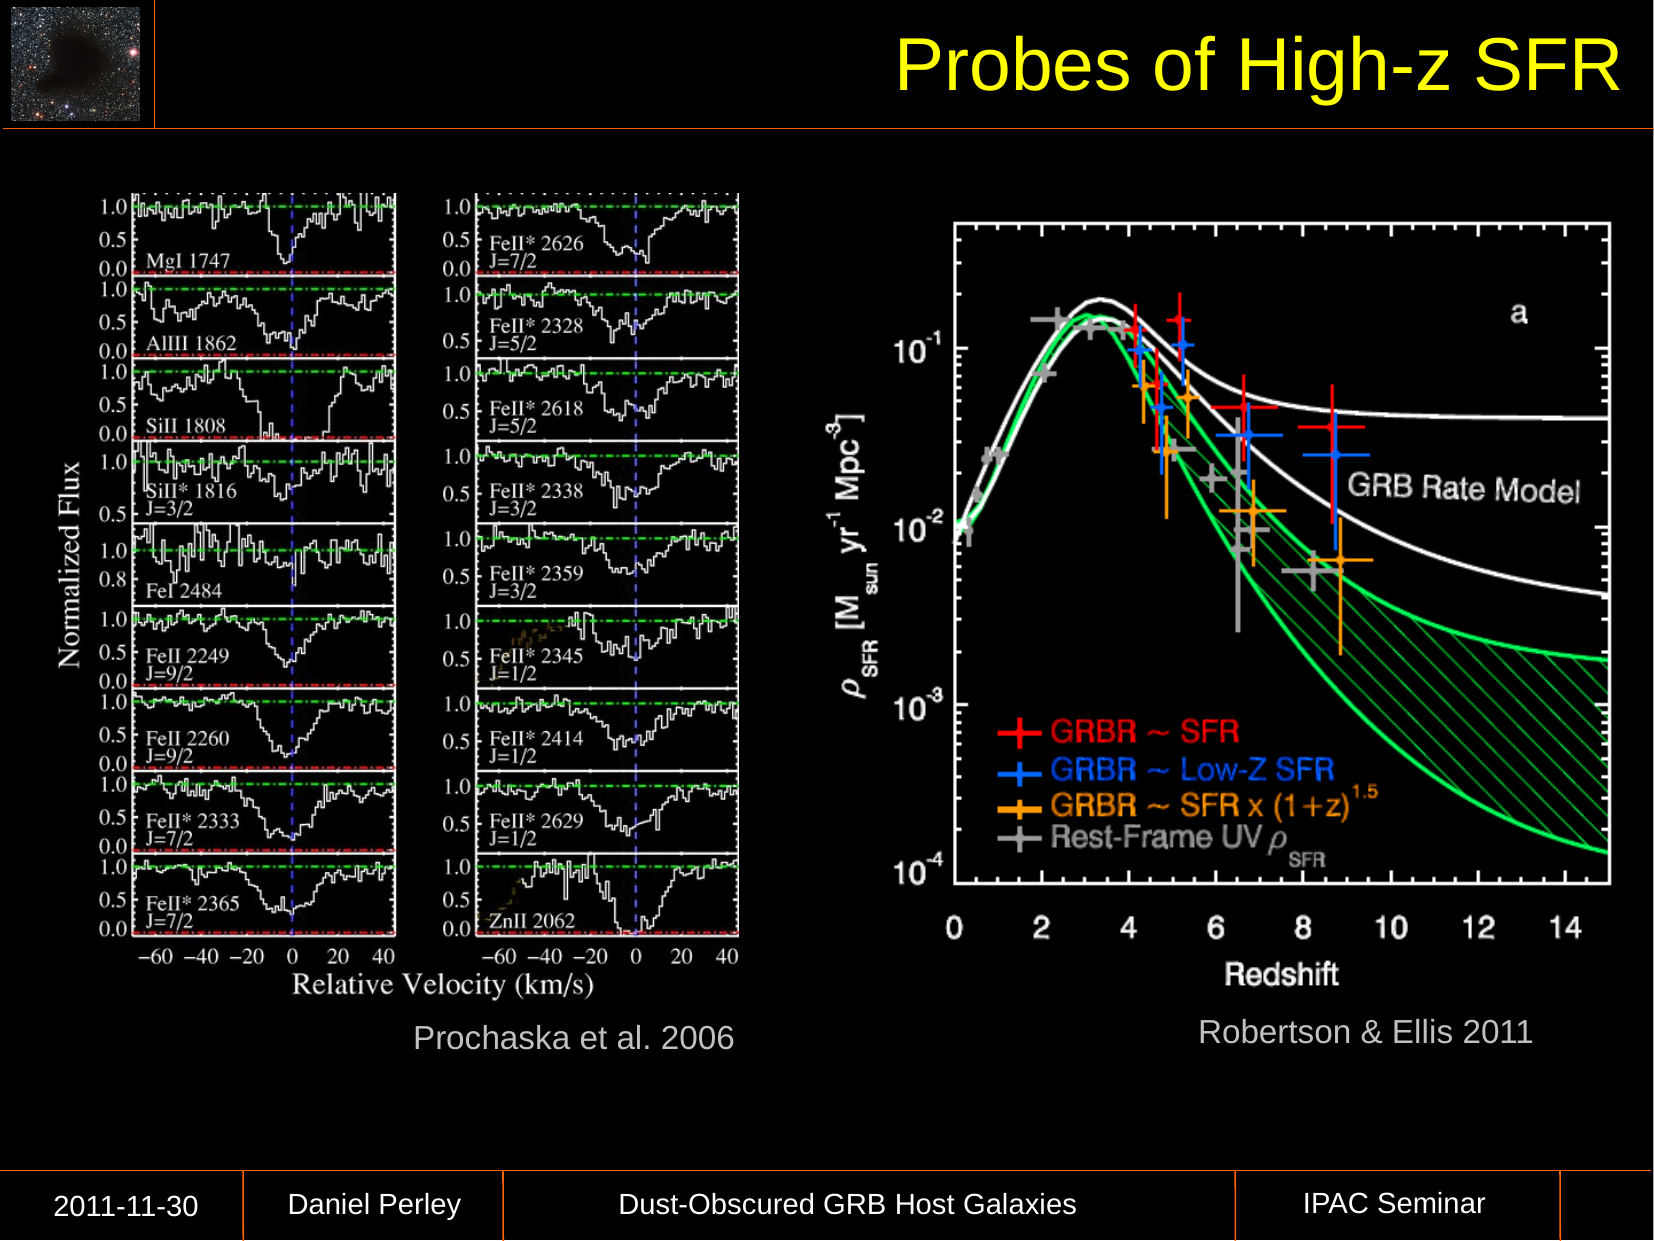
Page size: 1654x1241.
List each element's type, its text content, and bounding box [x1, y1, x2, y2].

picture [783, 209, 1641, 1007]
title Probes of High-z SFR [300, 21, 1624, 108]
picture [51, 193, 739, 1019]
text_box Prochaska et al. 2006 [337, 1012, 751, 1065]
picture [11, 7, 140, 121]
text_box Robertson & Ellis 2011 [1136, 1006, 1550, 1059]
